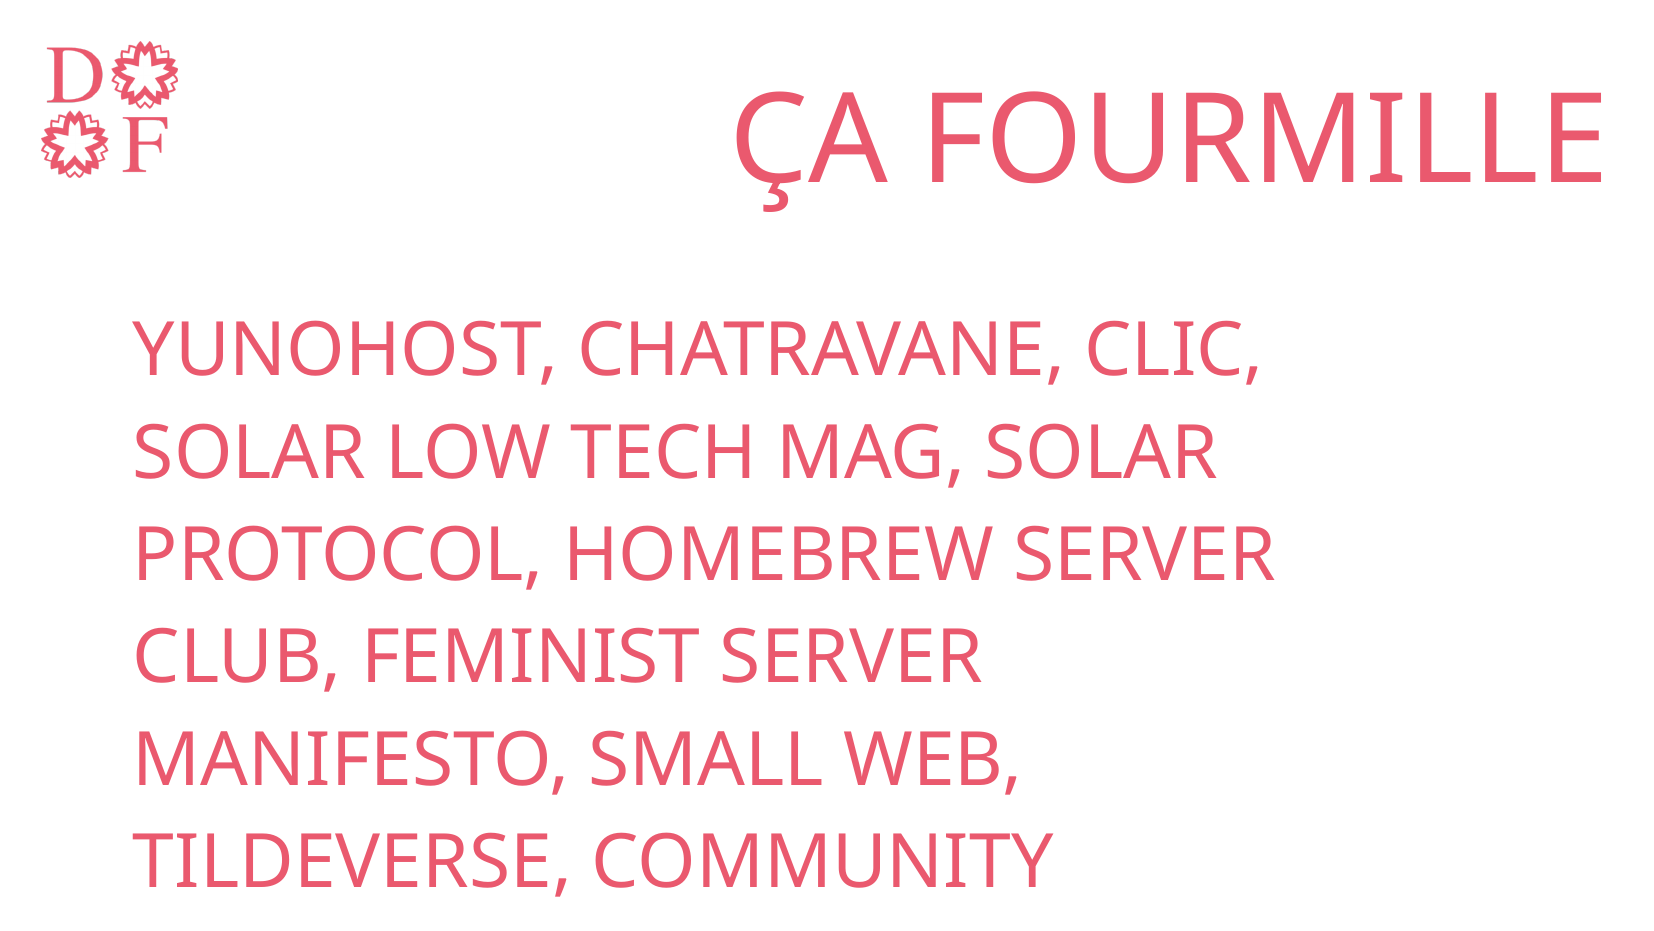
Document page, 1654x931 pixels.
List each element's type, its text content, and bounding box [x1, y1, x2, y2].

text_box YUNOHOST, CHATRAVANE, CLIC, SOLAR LOW TECH MAG, SOLAR PROTOCOL, HOMEBREW SERVER CLUB, FEMINIST SERVER MANIFESTO, SMALL WEB, TILDEVERSE, COMMUNITY NETWORKS, MESH NETWORKS, ETC. [118, 288, 1447, 931]
text_box ÇA FOURMILLE [147, 41, 1625, 189]
picture [41, 41, 178, 178]
